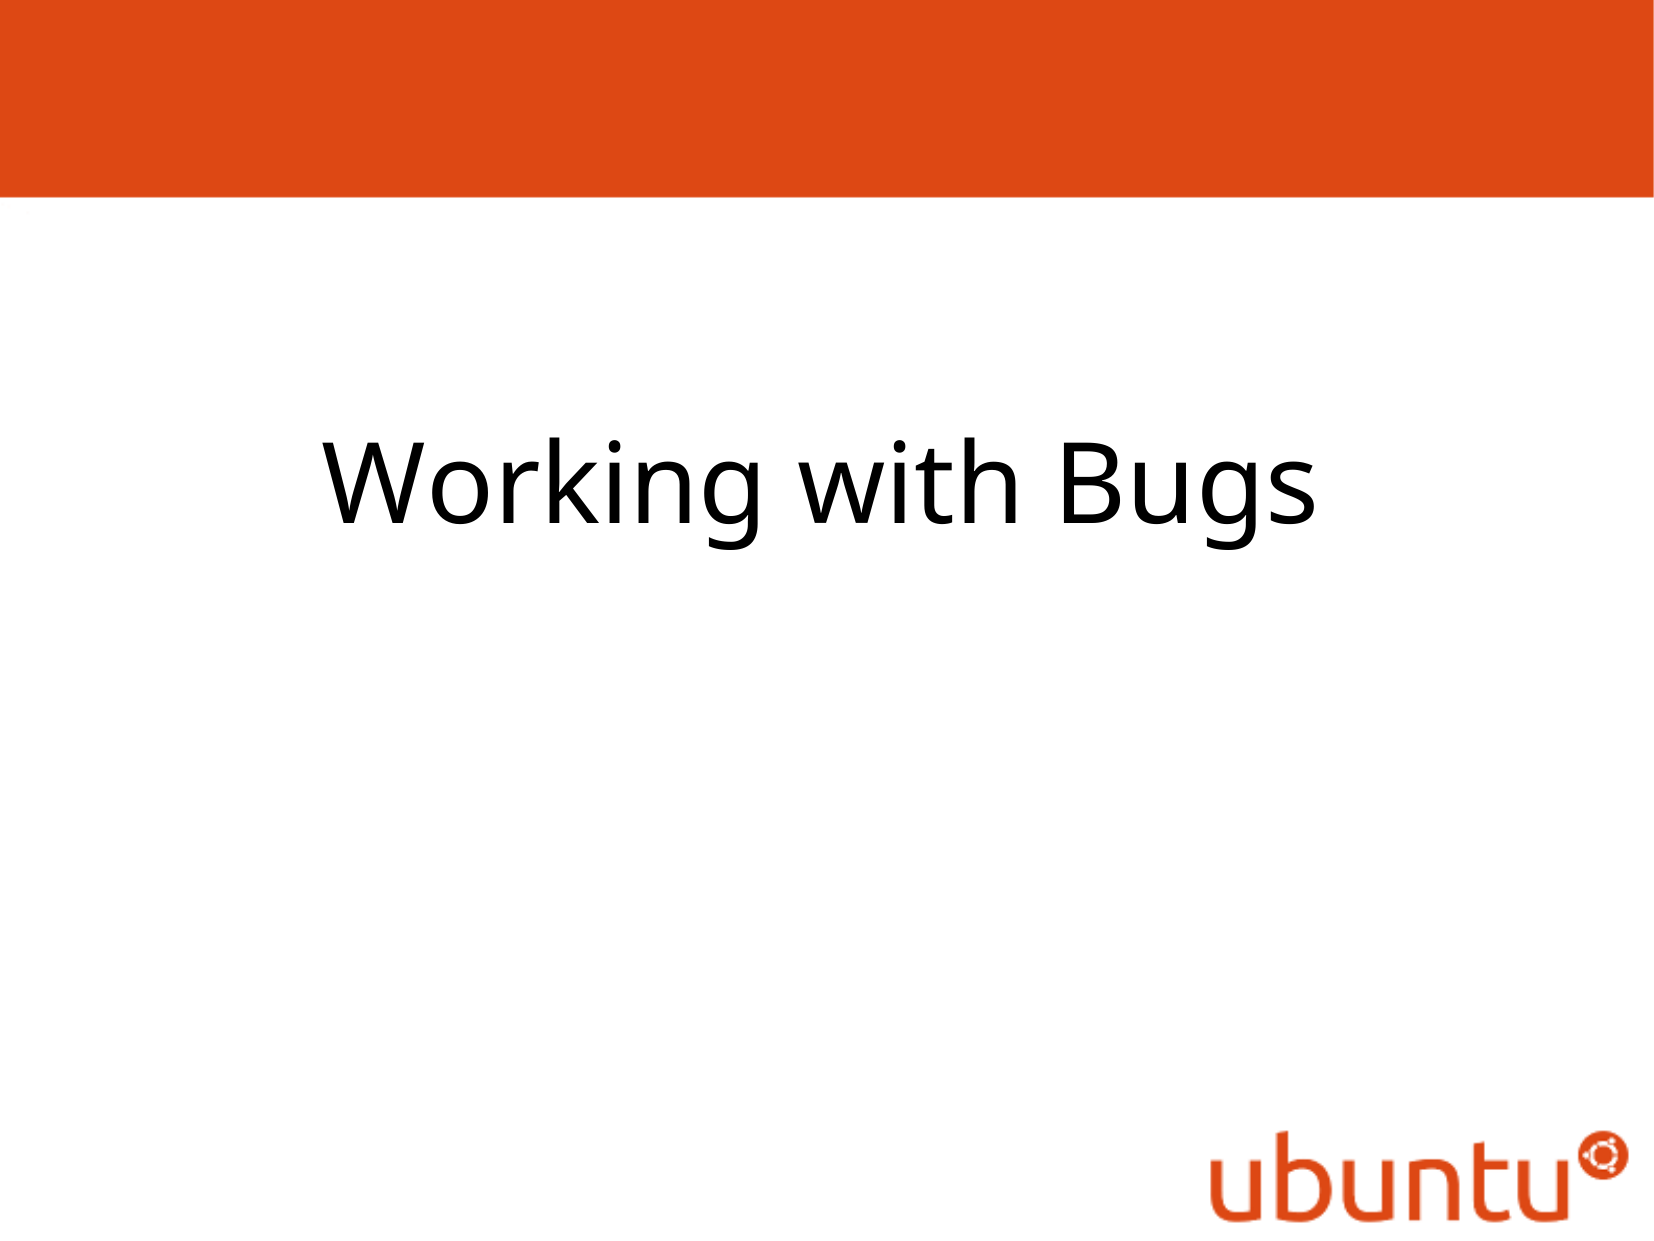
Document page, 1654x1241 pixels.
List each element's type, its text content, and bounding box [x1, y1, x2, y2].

picture [0, 0, 1654, 1241]
subtitle Working with Bugs [76, 0, 1565, 1109]
